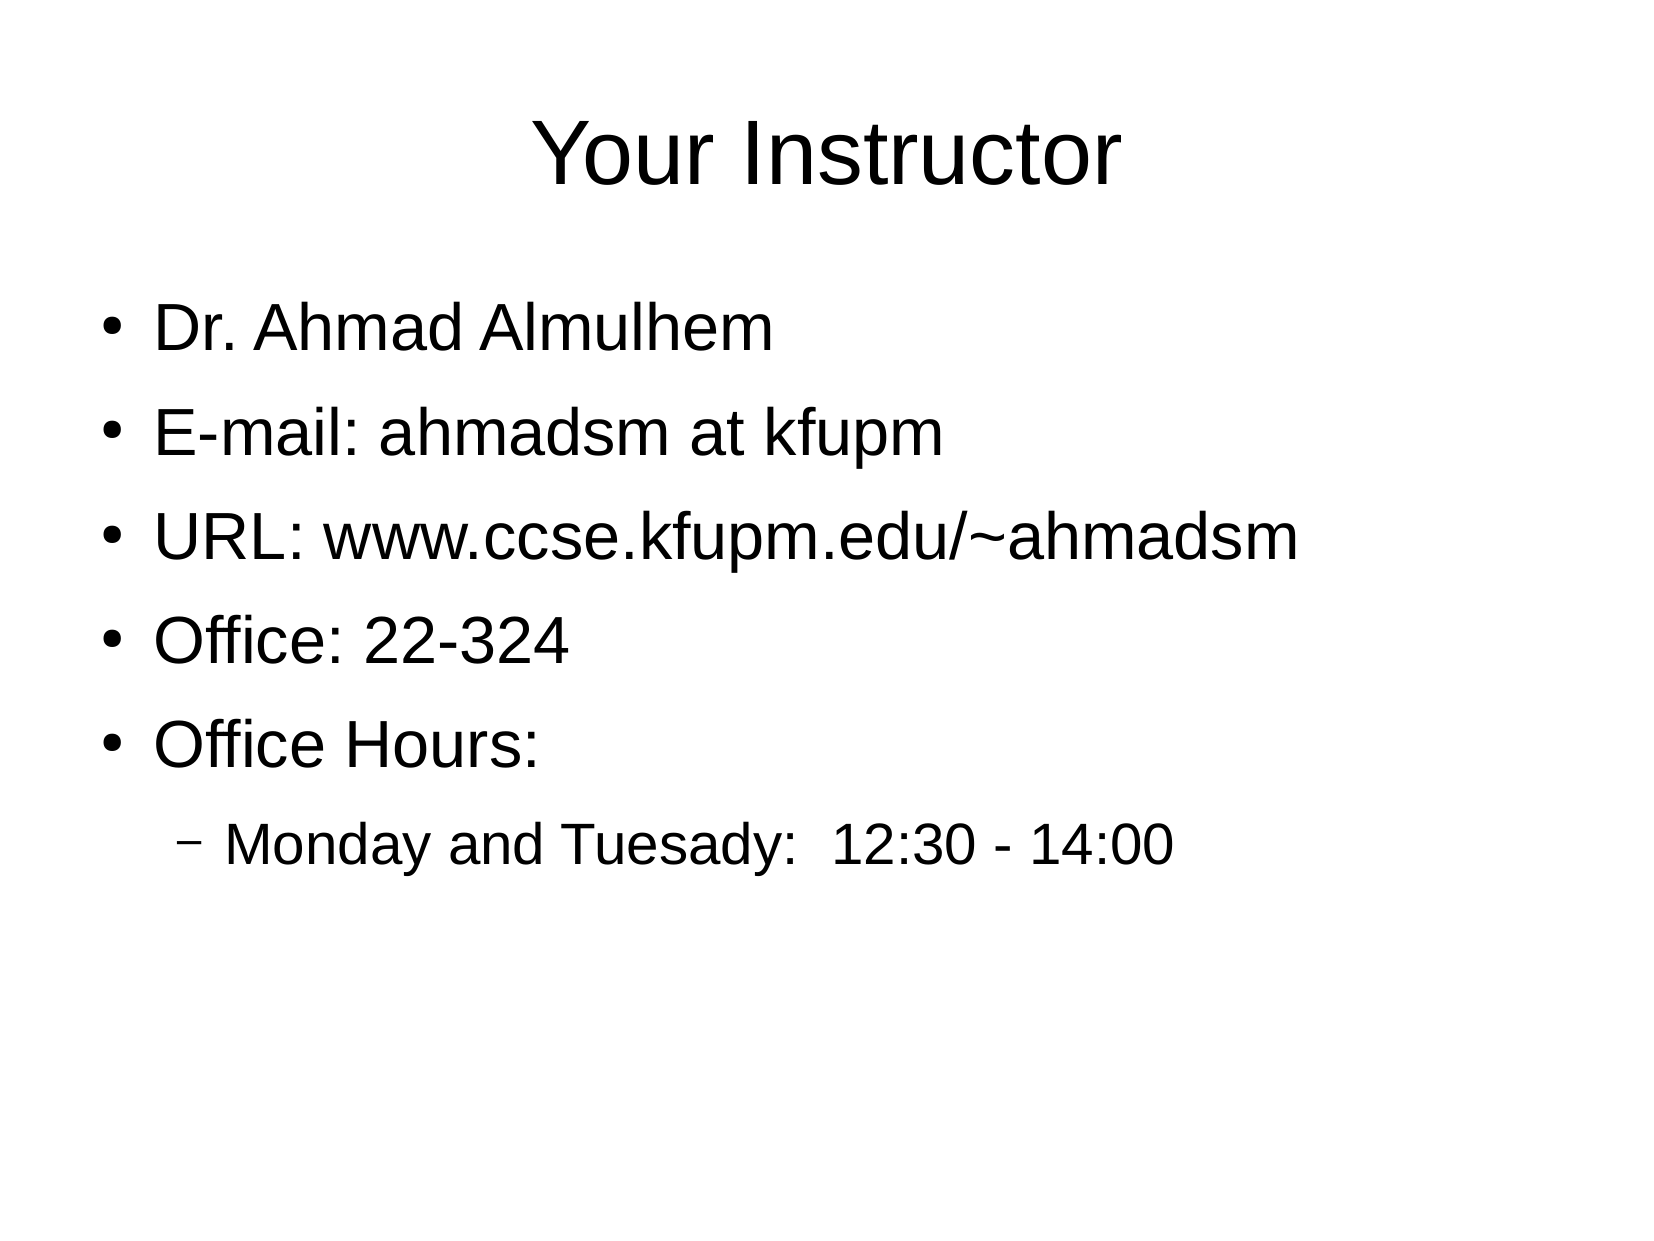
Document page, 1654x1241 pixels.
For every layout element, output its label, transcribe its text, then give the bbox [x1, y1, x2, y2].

title Your Instructor [82, 49, 1571, 257]
list Dr. Ahmad Almulhem E-mail: ahmadsm at kfupm URL: www.ccse.kfupm.edu/~ahmadsm Office: 22-324 Office Hours: Monday and Tuesady: 12:30 - 14:00 [82, 290, 1571, 1094]
